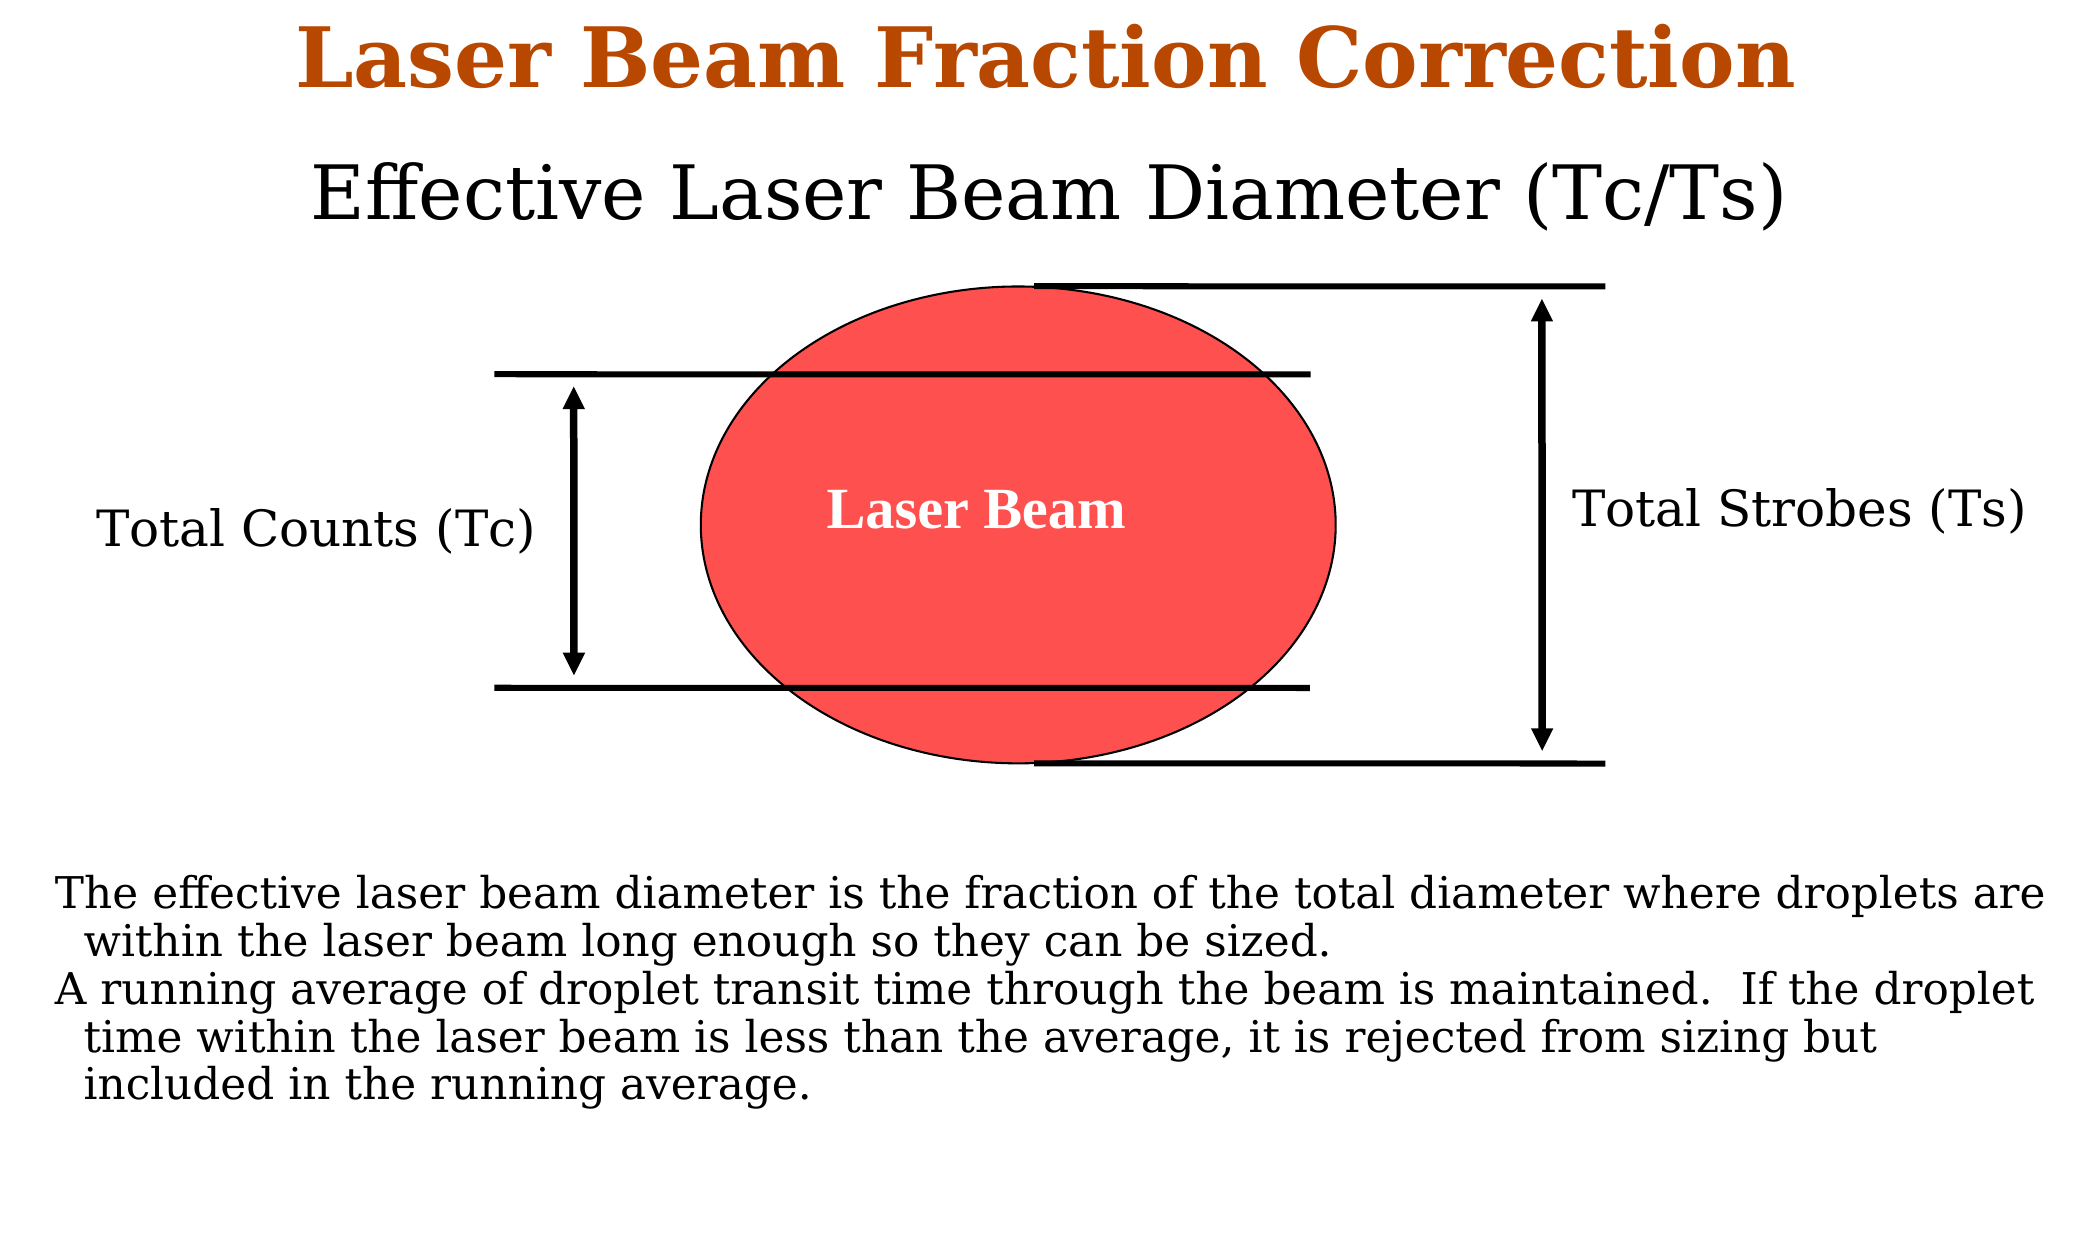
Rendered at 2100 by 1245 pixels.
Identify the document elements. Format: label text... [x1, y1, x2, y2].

text_box Laser Beam [811, 476, 1289, 581]
text_box [775, 286, 1261, 371]
text_box [790, 691, 1247, 764]
text_box [700, 378, 1336, 684]
text_box Total Counts (Tc)‏ [81, 487, 606, 652]
text_box Effective Laser Beam Diameter (Tc/Ts)‏ [0, 146, 2100, 236]
text_box Total Strobes (Ts)‏ [1557, 467, 2100, 633]
text_box The effective laser beam diameter is the fraction of the total diameter where droplets are within the laser beam long enough so they can be sized. A running average of droplet transit time through the beam is maintained. If the droplet time within the laser beam is less than the average, it is rejected from sizing but included in the running average. [54, 793, 2056, 1187]
text_box Laser Beam Fraction Correction [0, 8, 2100, 122]
